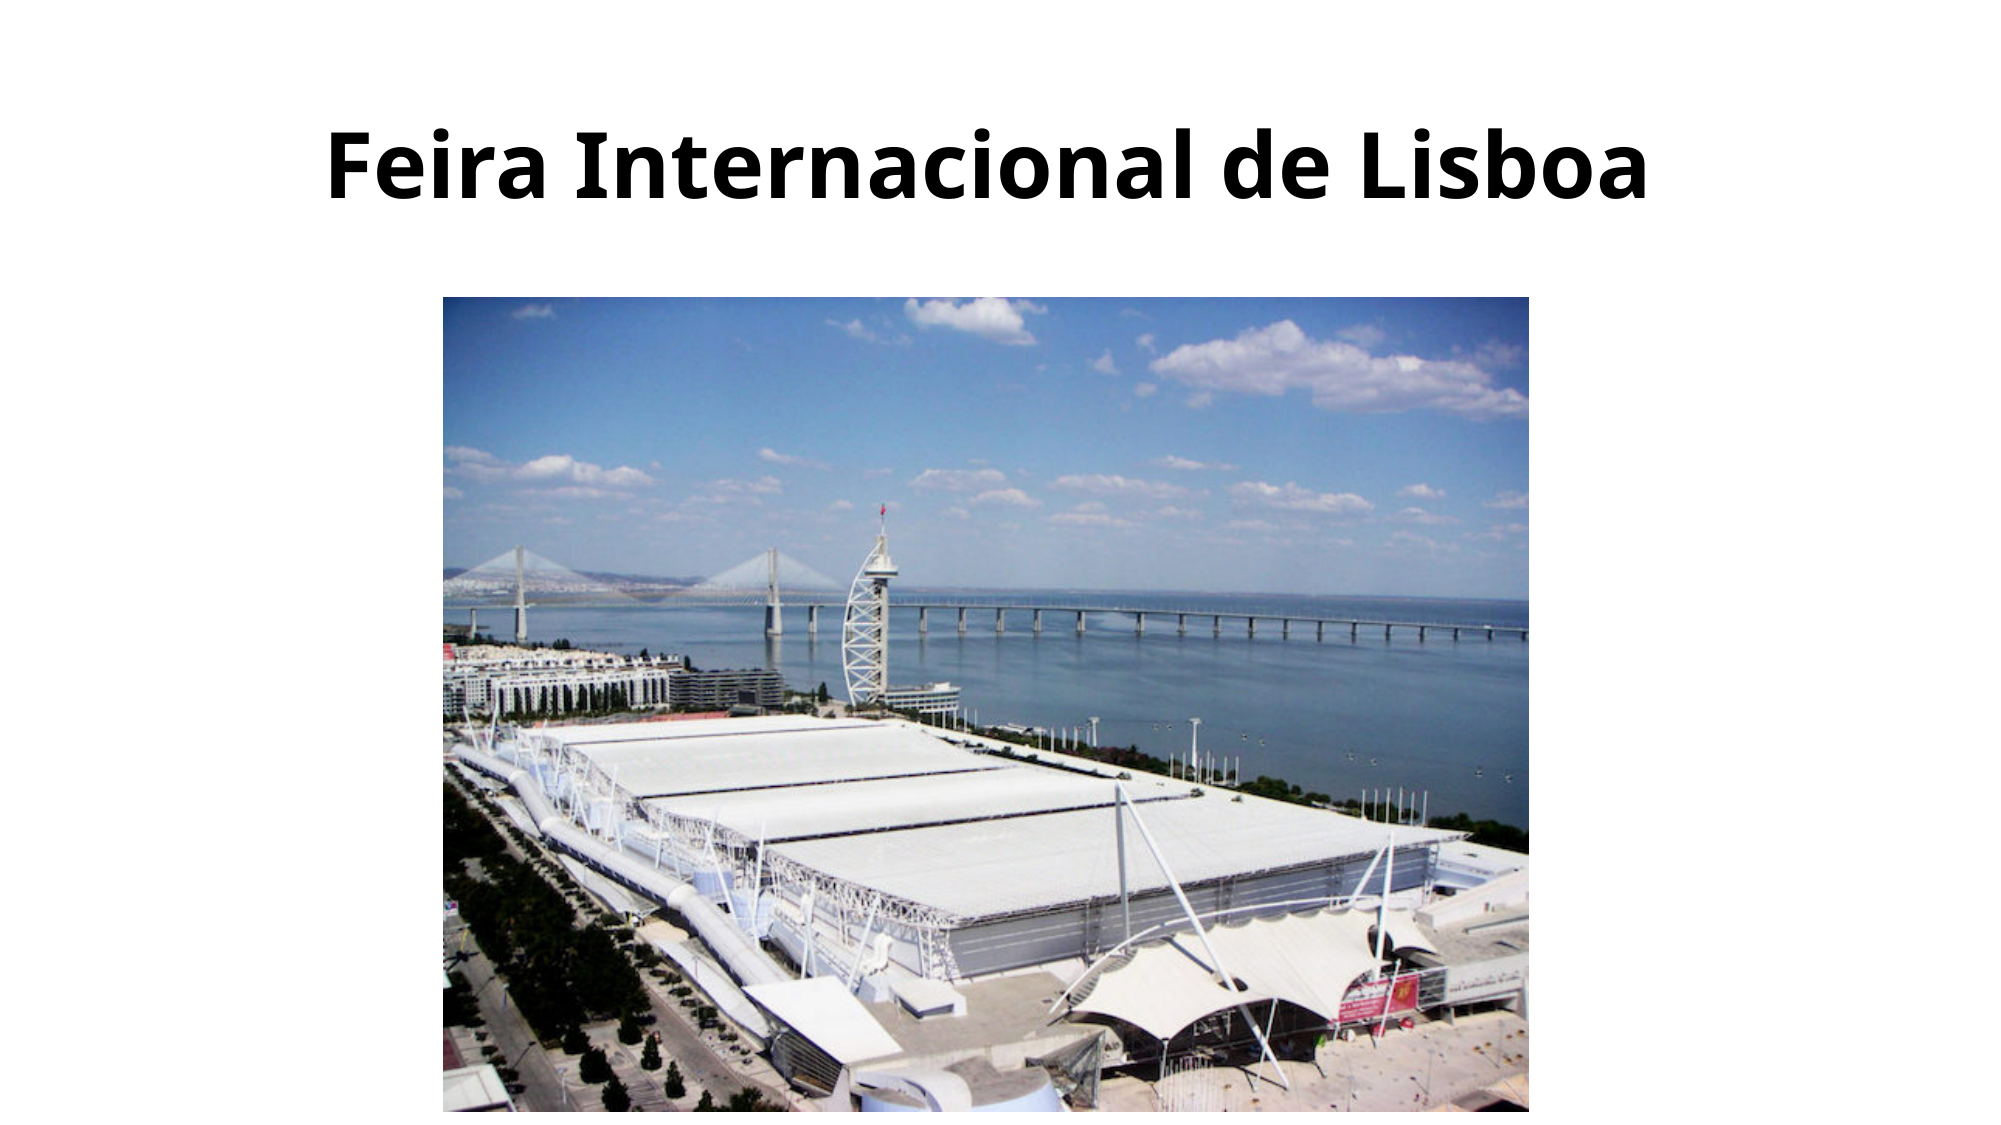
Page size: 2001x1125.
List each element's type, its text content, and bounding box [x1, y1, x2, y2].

picture [443, 297, 1529, 1112]
title Feira Internacional de Lisboa [137, 59, 1863, 278]
